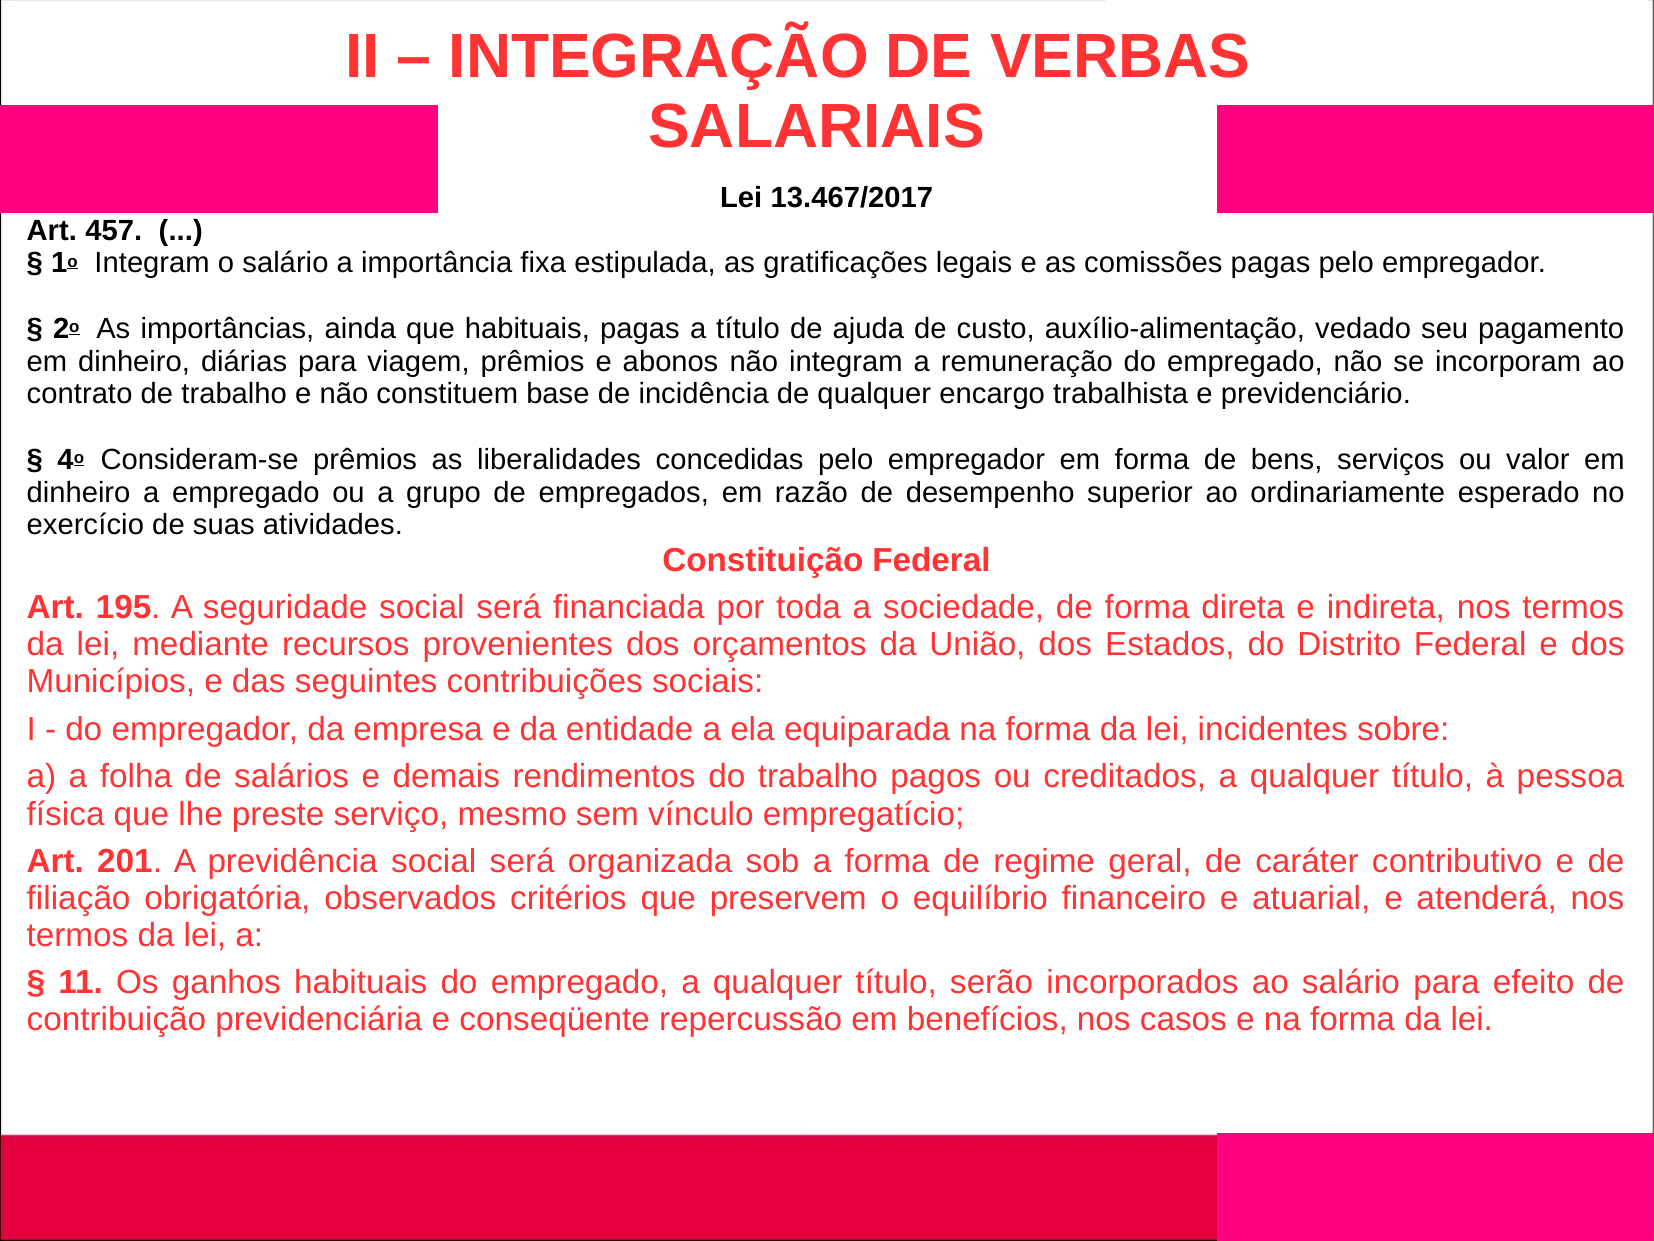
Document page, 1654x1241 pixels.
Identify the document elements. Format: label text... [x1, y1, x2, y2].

text_box II – INTEGRAÇÃO DE VERBAS SALARIAIS [171, 13, 1388, 172]
picture [0, 0, 1654, 1241]
text_box Lei 13.467/2017 Art. 457. (...) § 1o Integram o salário a importância fixa estipulada, as gratificações legais e as comissões pagas pelo empregador. § 2o As importâncias, ainda que habituais, pagas a título de ajuda de custo, auxílio-alimentação, vedado seu pagamento em dinheiro, diárias para viagem, prêmios e abonos não integram a remuneração do empregado, não se incorporam ao contrato de trabalho e não constituem base de incidência de qualquer encargo trabalhista e previdenciário. § 4o Consideram-se prêmios as liberalidades concedidas pelo empregador em forma de bens, serviços ou valor em dinheiro a empregado ou a grupo de empregados, em razão de desempenho superior ao ordinariamente esperado no exercício de suas atividades. Constituição Federal Art. 195. A seguridade social será financiada por toda a sociedade, de forma direta e indireta, nos termos da lei, mediante recursos provenientes dos orçamentos da União, dos Estados, do Distrito Federal e dos Municípios, e das seguintes contribuições sociais: I - do empregador, da empresa e da entidade a ela equiparada na forma da lei, incidentes sobre: a) a folha de salários e demais rendimentos do trabalho pagos ou creditados, a qualquer título, à pessoa física que lhe preste serviço, mesmo sem vínculo empregatício; Art. 201. A previdência social será organizada sob a forma de regime geral, de caráter contributivo e de filiação obrigatória, observados critérios que preservem o equilíbrio financeiro e atuarial, e atenderá, nos termos da lei, a: § 11. Os ganhos habituais do empregado, a qualquer título, serão incorporados ao salário para efeito de contribuição previdenciária e conseqüente repercussão em benefícios, nos casos e na forma da lei. [11, 173, 1642, 1085]
